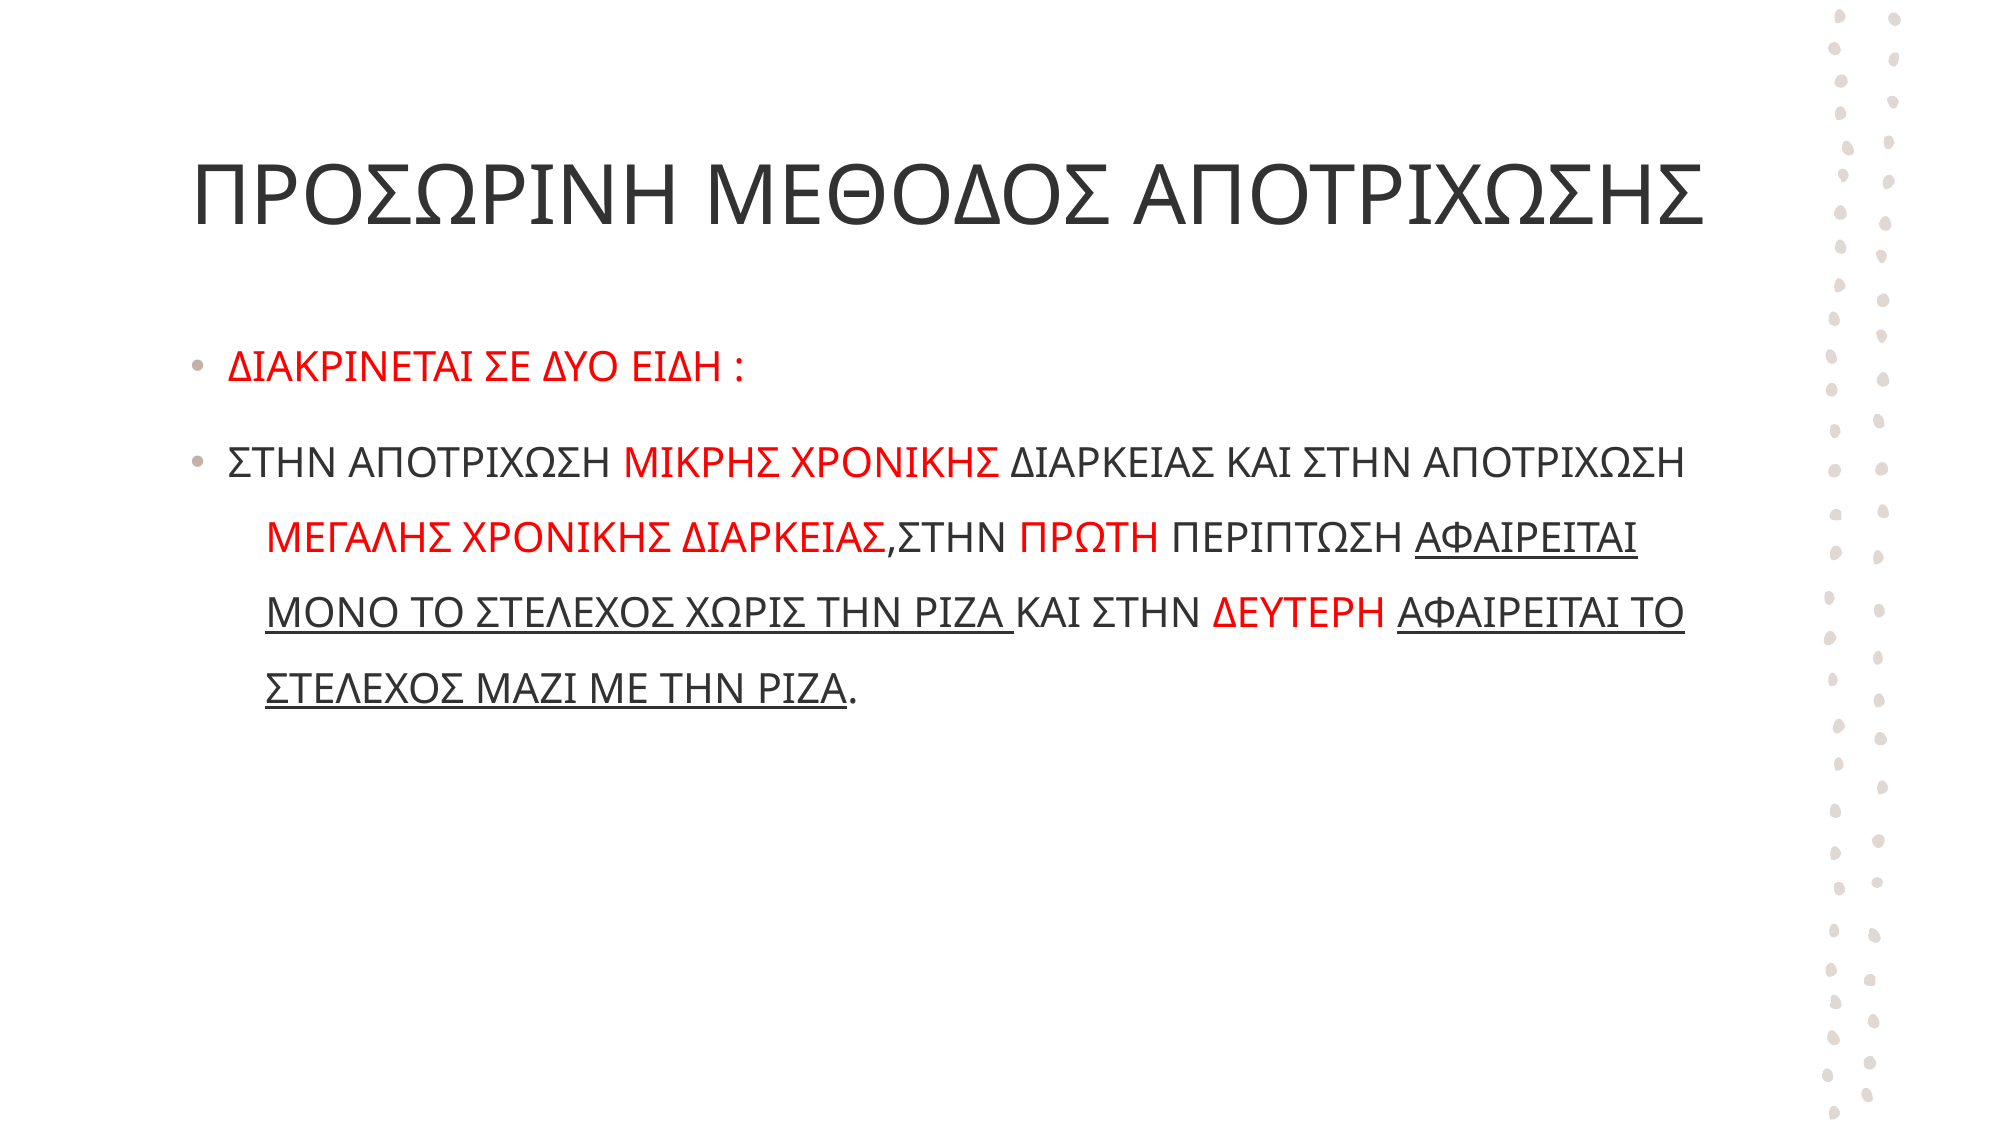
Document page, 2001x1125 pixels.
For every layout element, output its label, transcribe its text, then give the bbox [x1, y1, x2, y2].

title ΠΡΟΣΩΡΙΝΗ ΜΕΘΟΔΟΣ ΑΠΟΤΡΙΧΩΣΗΣ [175, 82, 1756, 300]
list ΔΙΑΚΡΙΝΕΤΑΙ ΣΕ ΔΥΟ ΕΙΔΗ : ΣΤΗΝ ΑΠΟΤΡΙΧΩΣΗ ΜΙΚΡΗΣ ΧΡΟΝΙΚΗΣ ΔΙΑΡΚΕΙΑΣ ΚΑΙ ΣΤΗΝ ΑΠΟΤΡΙΧΩΣΗ ΜΕΓΑΛΗΣ ΧΡΟΝΙΚΗΣ ΔΙΑΡΚΕΙΑΣ,ΣΤΗΝ ΠΡΩΤΗ ΠΕΡΙΠΤΩΣΗ ΑΦΑΙΡΕΙΤΑΙ ΜΟΝΟ ΤΟ ΣΤΕΛΕΧΟΣ ΧΩΡΙΣ ΤΗΝ ΡΙΖΑ ΚΑΙ ΣΤΗΝ ΔΕΥΤΕΡΗ ΑΦΑΙΡΕΙΤΑΙ ΤΟ ΣΤΕΛΕΧΟΣ ΜΑΖΙ ΜΕ ΤΗΝ ΡΙΖΑ. [175, 307, 1756, 747]
